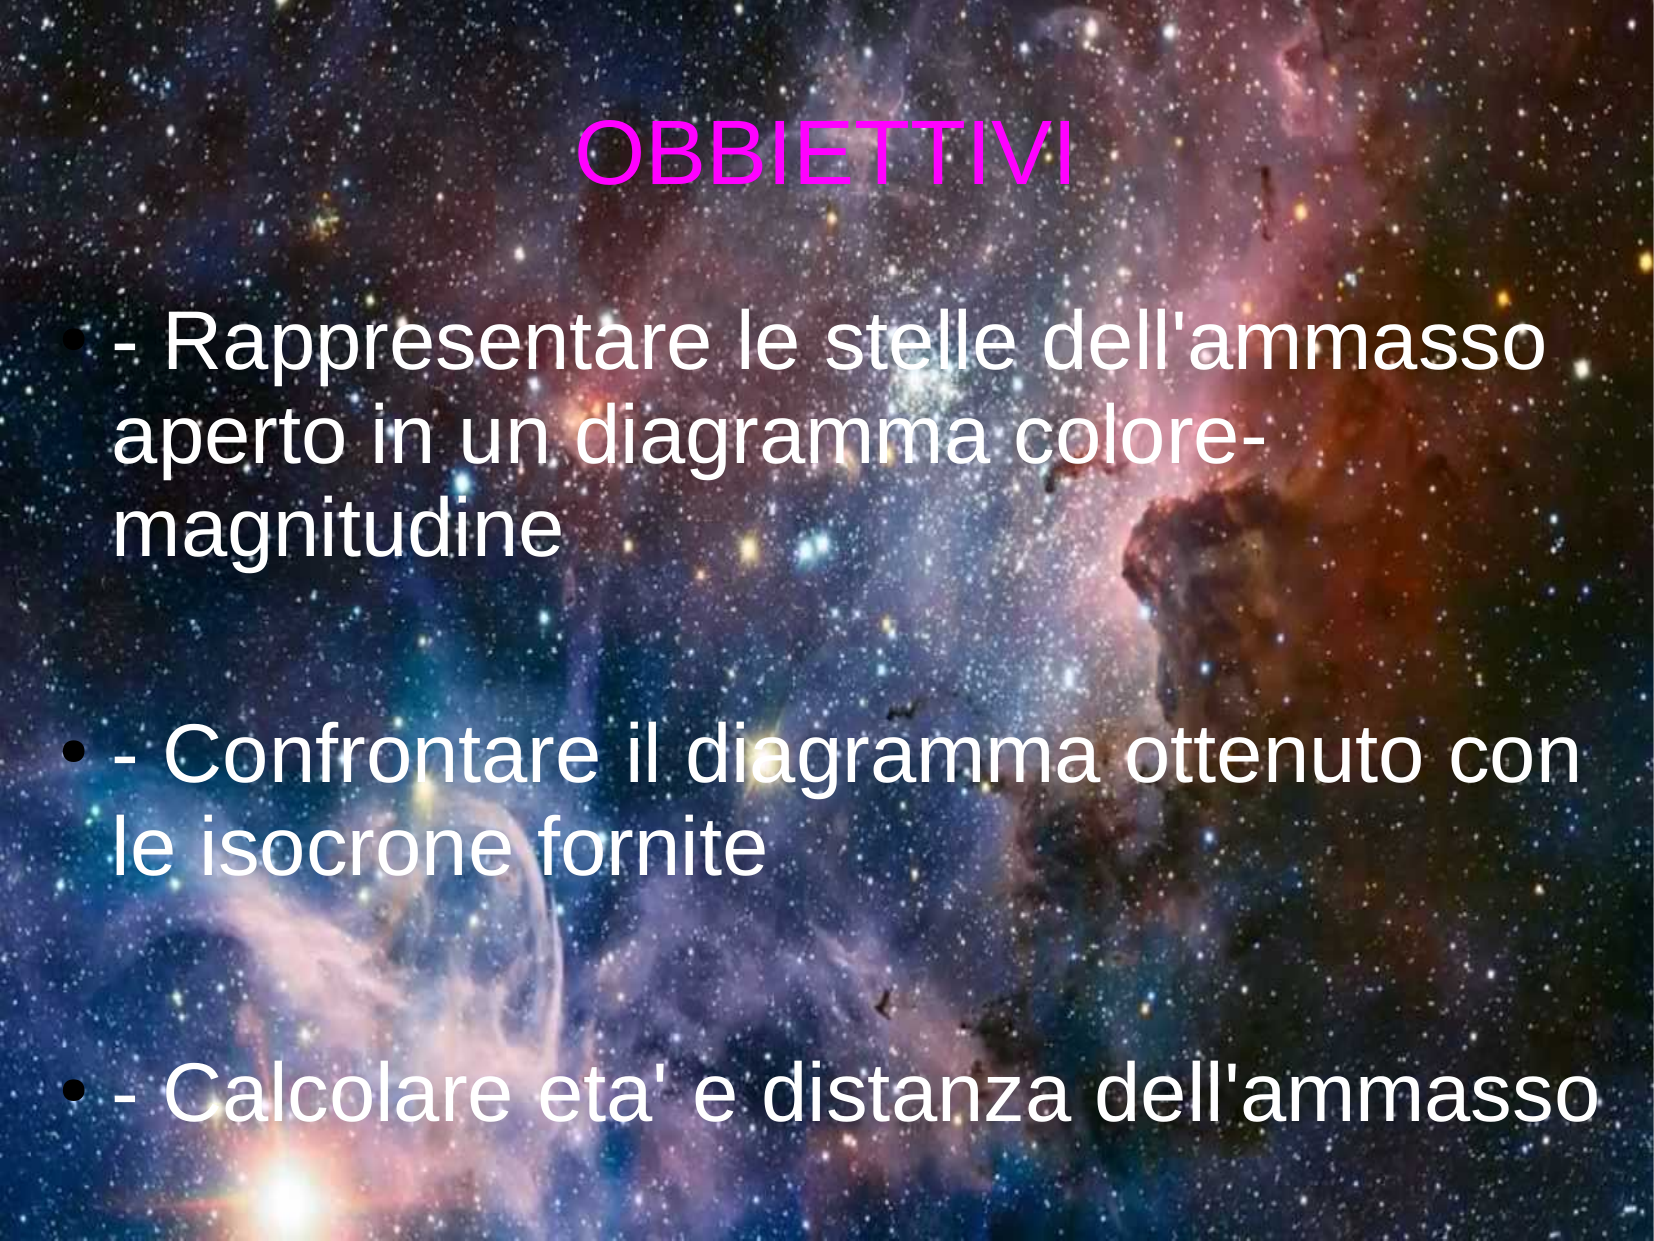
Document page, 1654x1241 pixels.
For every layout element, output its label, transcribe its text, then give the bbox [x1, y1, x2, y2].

list - Rappresentare le stelle dell'ammasso aperto in un diagramma colore-magnitudine - Confrontare il diagramma ottenuto con le isocrone fornite - Calcolare eta' e distanza dell'ammasso [41, 294, 1654, 1241]
picture [0, 0, 1654, 1241]
title OBBIETTIVI [82, 49, 1571, 257]
